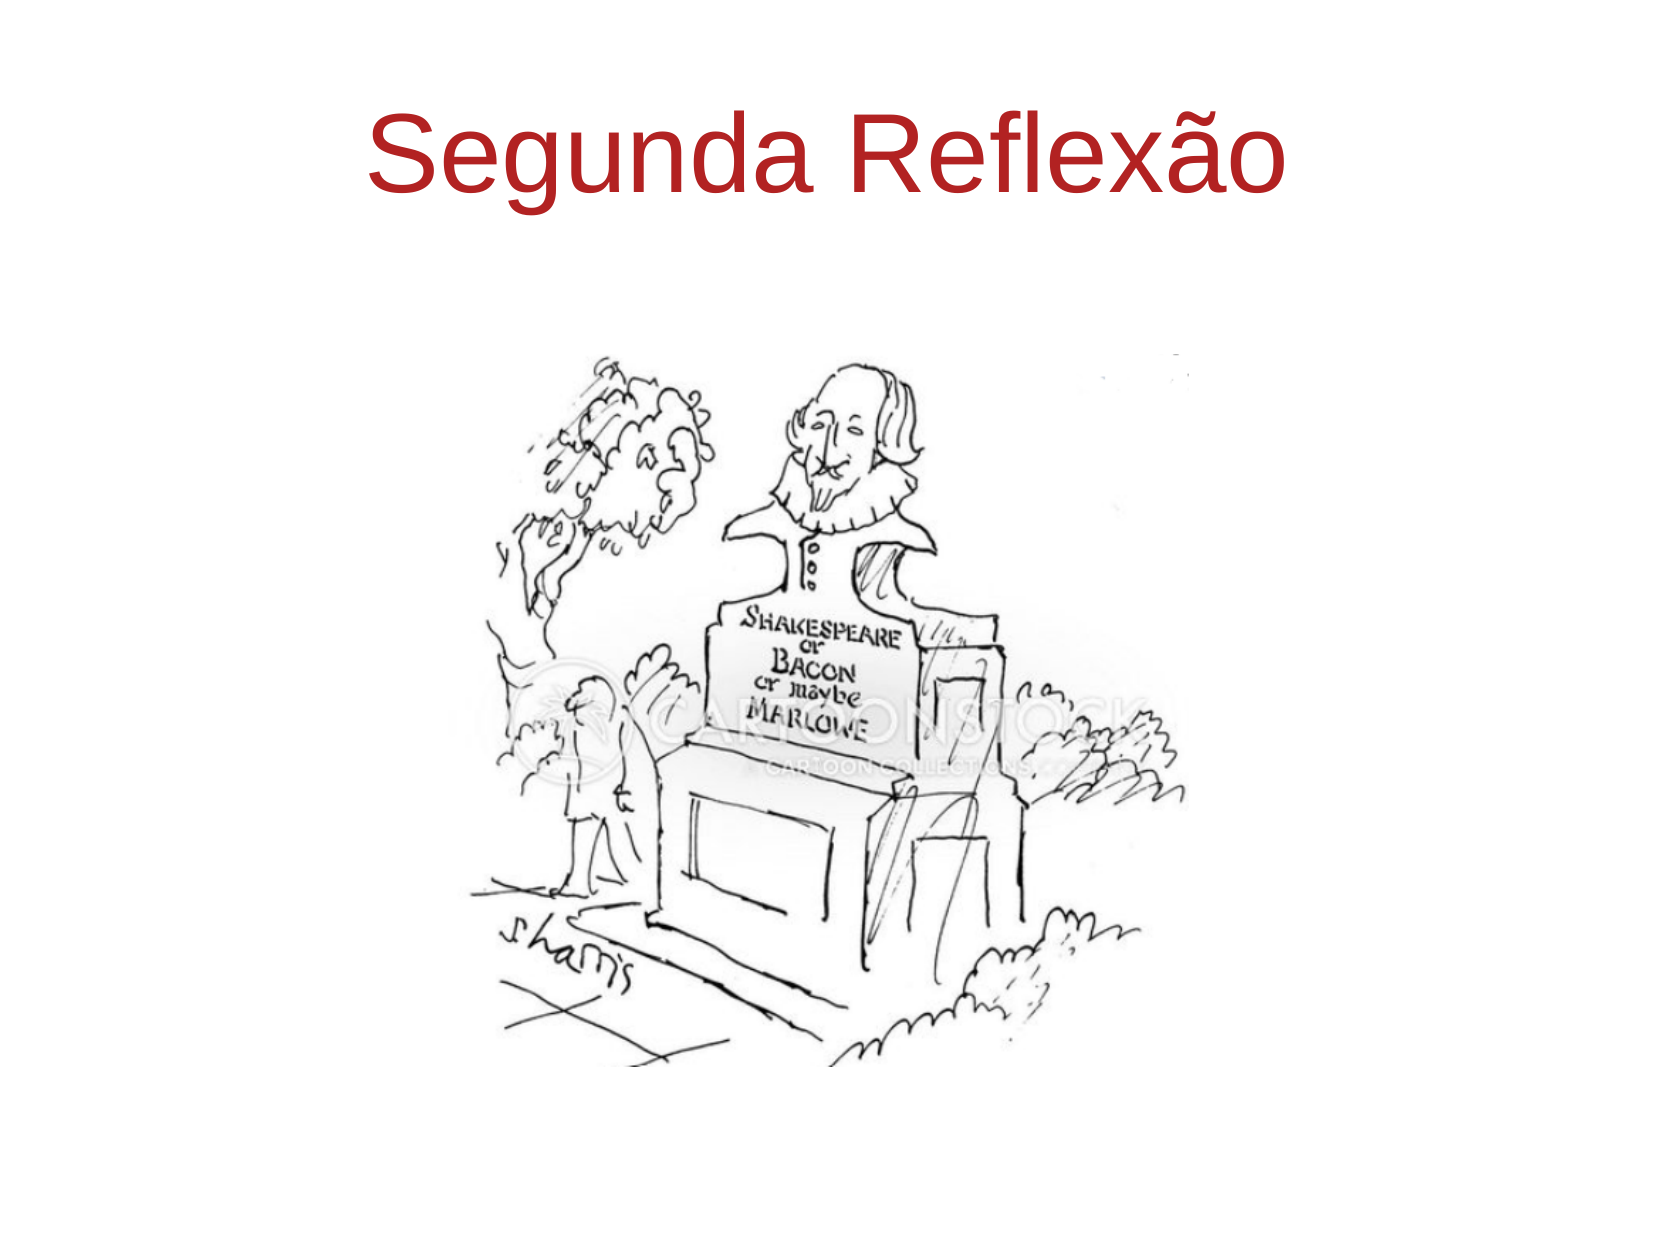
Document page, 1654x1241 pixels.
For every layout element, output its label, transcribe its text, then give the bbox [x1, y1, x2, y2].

title Segunda Reflexão [82, 49, 1571, 257]
picture [442, 354, 1189, 1067]
